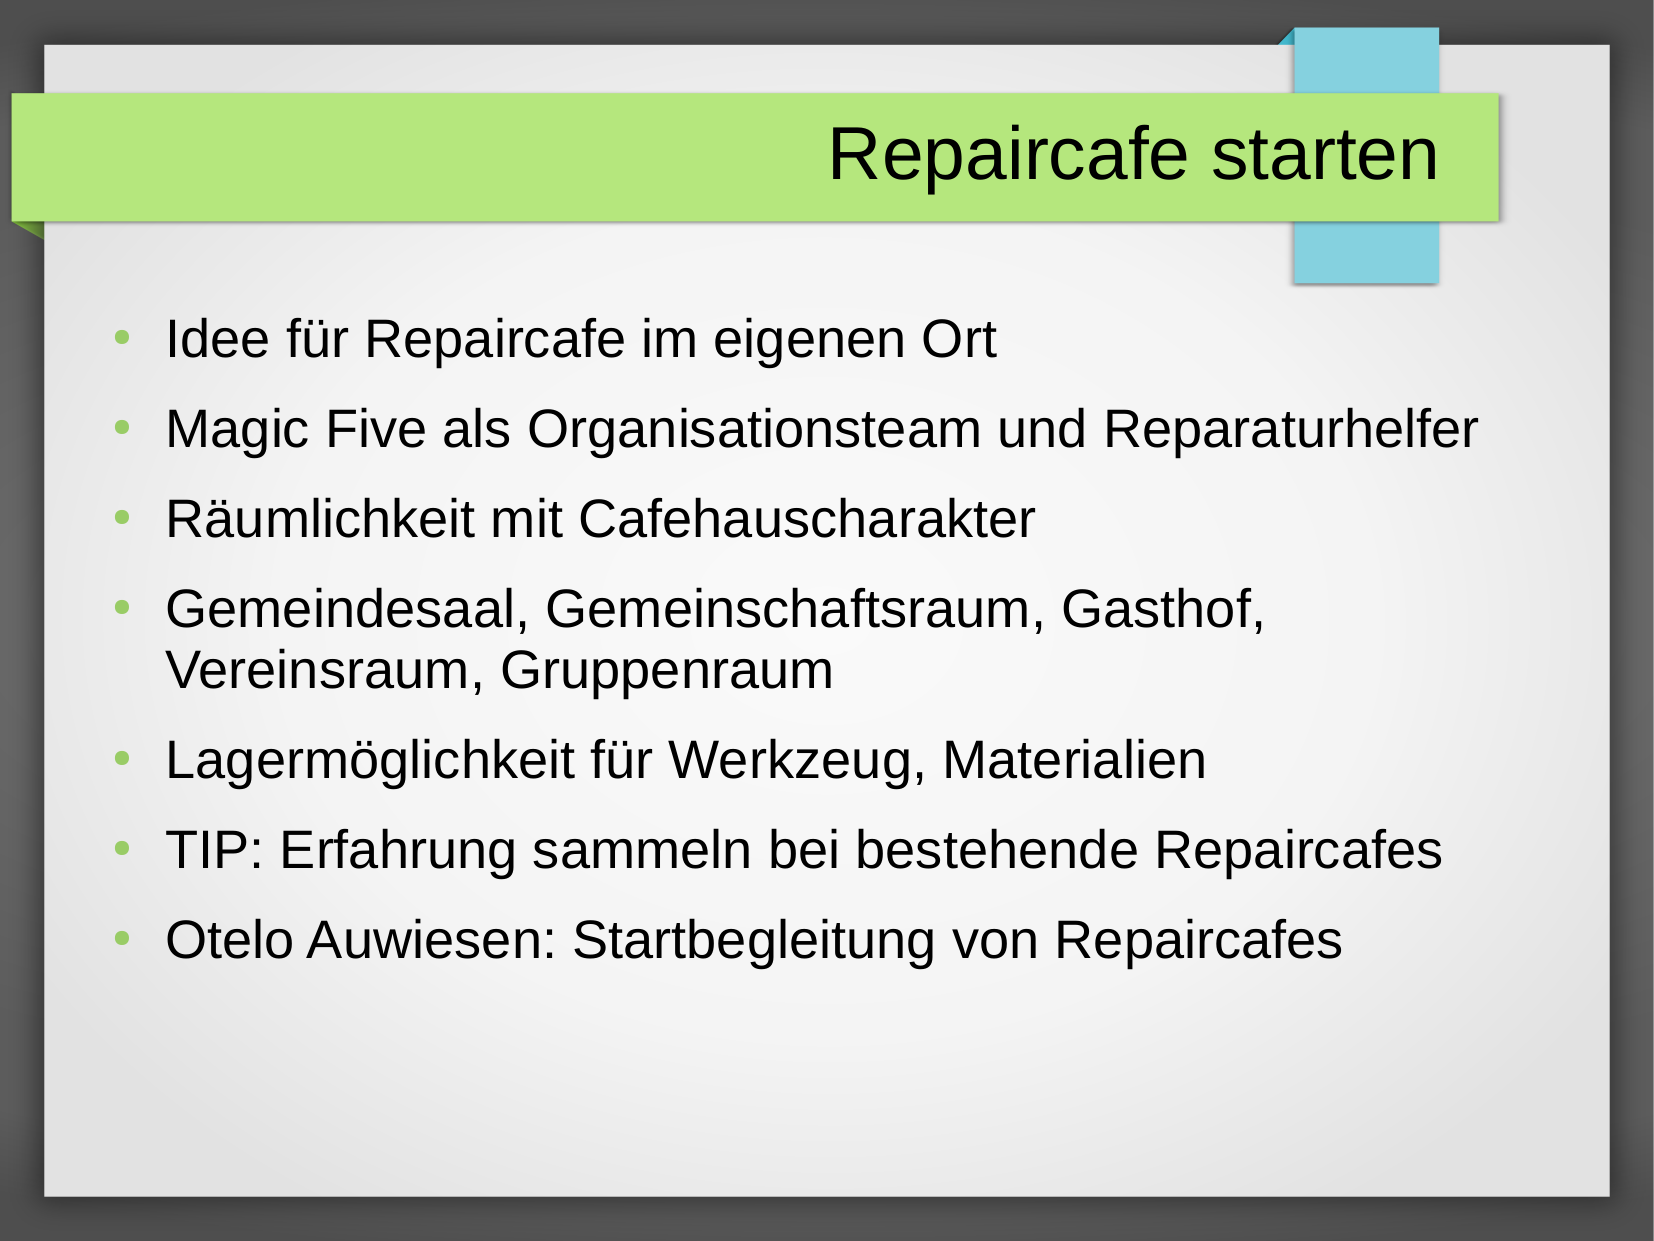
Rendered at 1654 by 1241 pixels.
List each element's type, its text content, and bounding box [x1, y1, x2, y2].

list Idee für Repaircafe im eigenen Ort Magic Five als Organisationsteam und Reparaturhelfer Räumlichkeit mit Cafehauscharakter Gemeindesaal, Gemeinschaftsraum, Gasthof, Vereinsraum, Gruppenraum Lagermöglichkeit für Werkzeug, Materialien TIP: Erfahrung sammeln bei bestehende Repaircafes Otelo Auwiesen: Startbegleitung von Repaircafes [94, 308, 1583, 1028]
title Repaircafe starten [259, 94, 1441, 213]
picture [0, 0, 1654, 1241]
